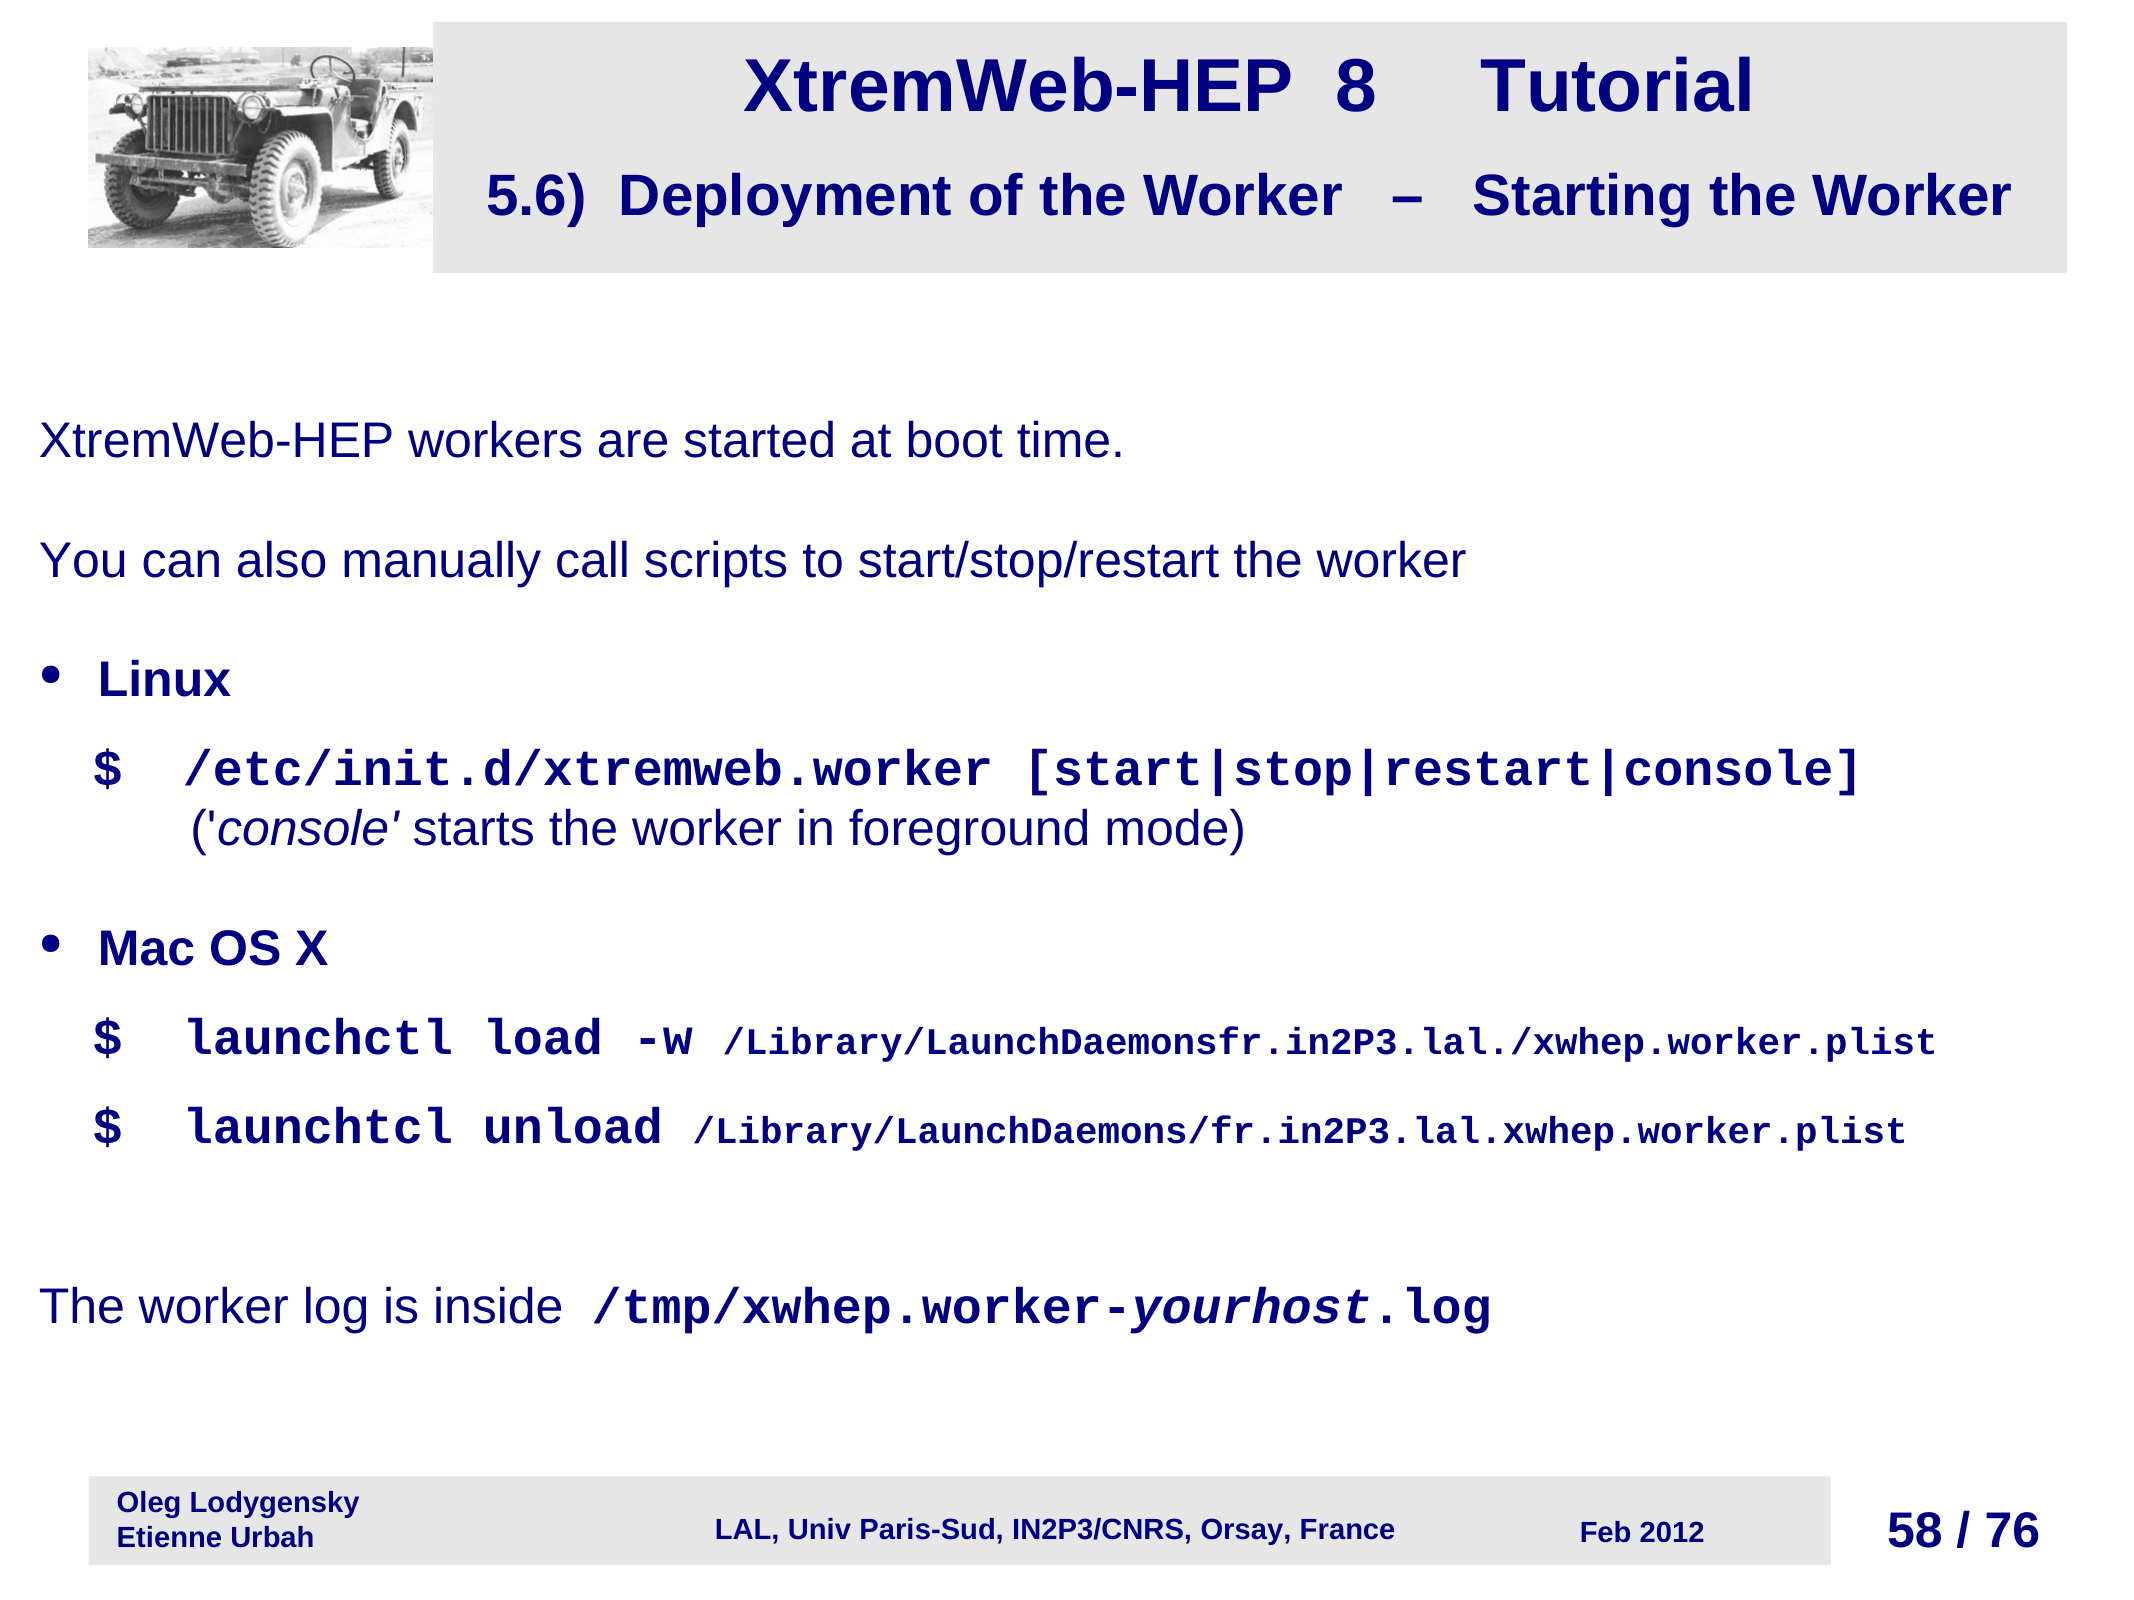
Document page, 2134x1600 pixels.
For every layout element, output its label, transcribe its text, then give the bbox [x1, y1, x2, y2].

title 5.6) Deployment of the Worker – Starting the Worker [442, 118, 2067, 266]
picture [88, 47, 433, 248]
text_box XtremWeb-HEP workers are started at boot time. You can also manually call scripts to start/stop/restart the worker Linux $ /etc/init.d/xtremweb.worker [start|stop|restart|console] ('console' starts the worker in foreground mode) Mac OS X $ launchctl load -w /Library/LaunchDaemonsfr.in2P3.lal./xwhep.worker.plist $ launchtcl unload /Library/LaunchDaemons/fr.in2P3.lal.xwhep.worker.plist The worker log is inside /tmp/xwhep.worker-yourhost.log [29, 403, 2082, 1345]
